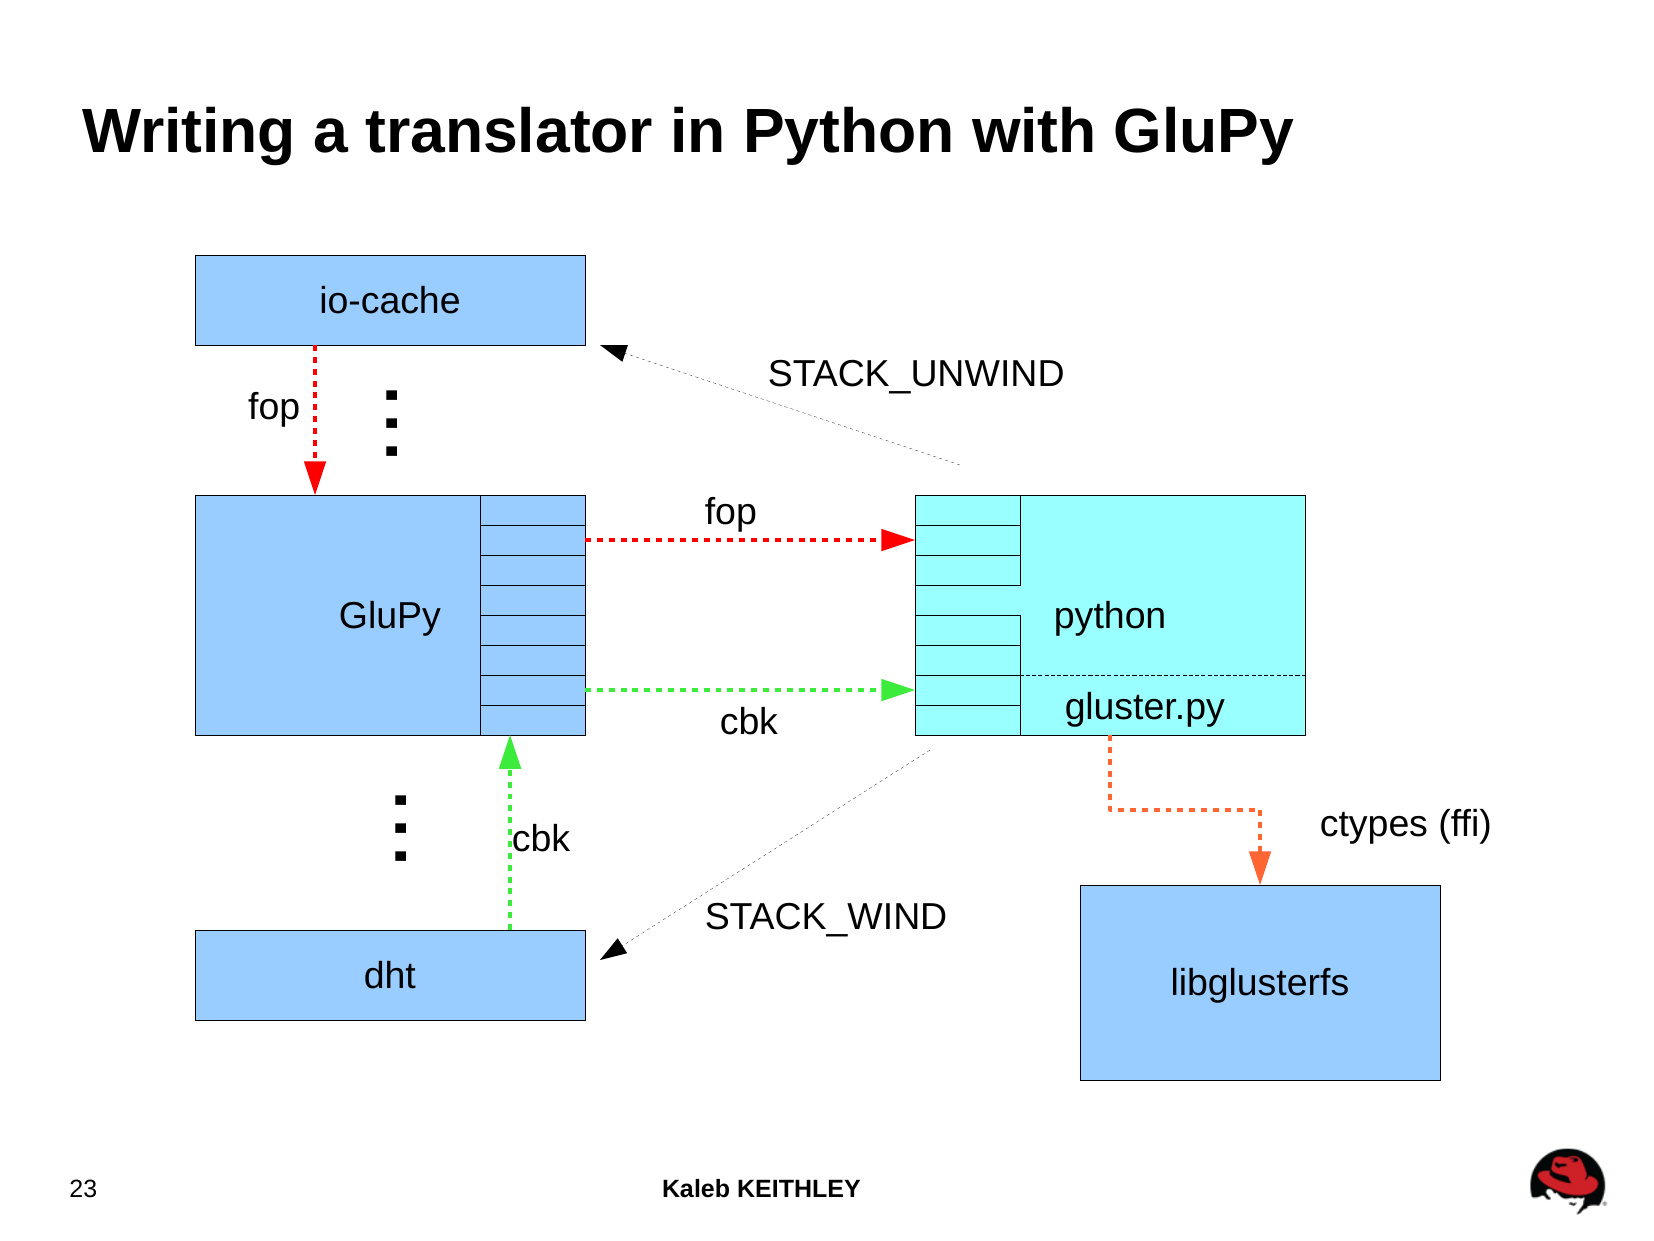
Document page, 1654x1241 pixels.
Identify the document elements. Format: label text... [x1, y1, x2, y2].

text_box libglusterfs [1080, 885, 1441, 1081]
picture [1529, 1146, 1613, 1224]
text_box STACK_WIND [690, 888, 963, 946]
text_box cbk [497, 810, 586, 867]
text_box fop [233, 378, 316, 436]
text_box [480, 495, 586, 736]
text_box [915, 615, 1021, 736]
text_box io-cache [195, 255, 586, 346]
text_box python [915, 495, 1306, 736]
text_box cbk [705, 693, 793, 751]
text_box [915, 495, 1021, 586]
text_box ctypes (ffi) [1305, 795, 1507, 852]
text_box ... [300, 360, 427, 481]
text_box fop [690, 483, 772, 541]
text_box STACK_UNWIND [753, 345, 1081, 402]
title Writing a translator in Python with GluPy [82, 37, 1571, 226]
text_box GluPy [195, 495, 480, 736]
text_box dht [195, 930, 586, 1021]
text_box ... [308, 765, 436, 886]
text_box gluster.py [1050, 678, 1291, 736]
